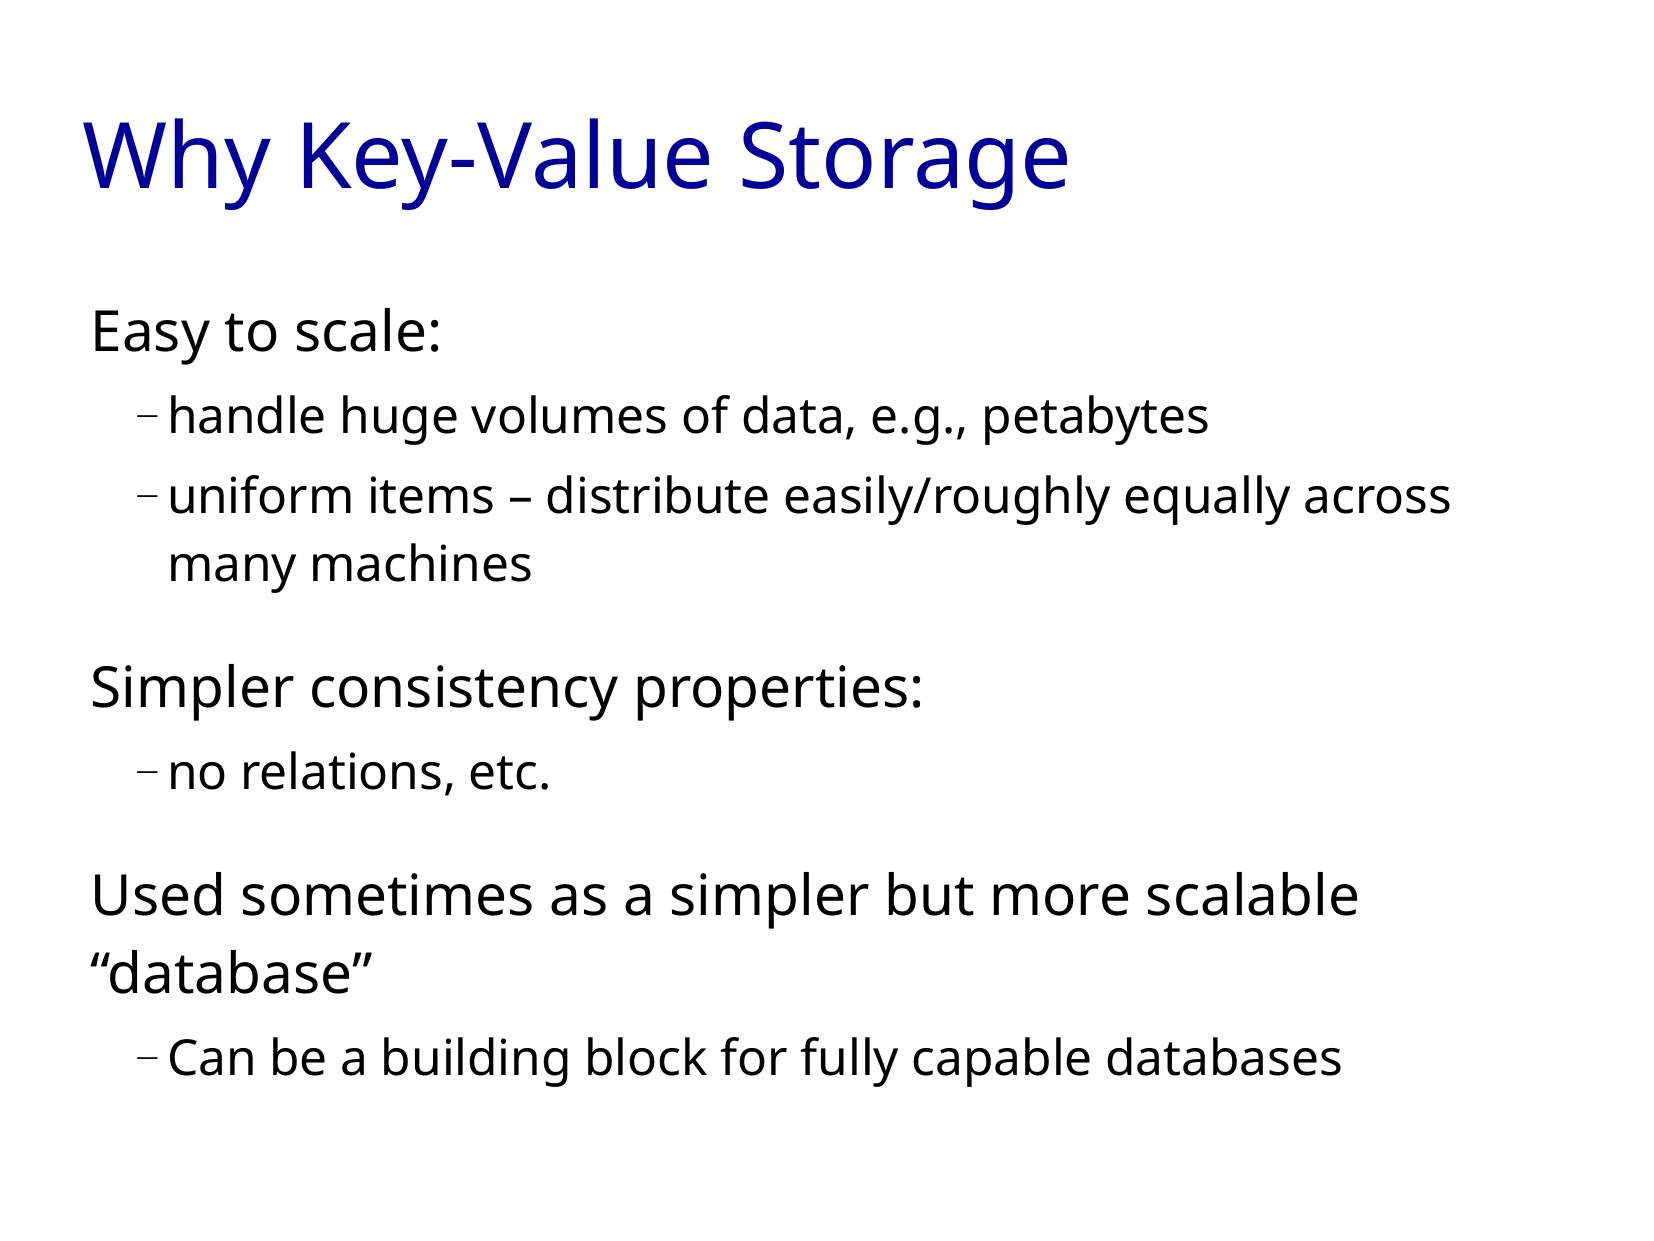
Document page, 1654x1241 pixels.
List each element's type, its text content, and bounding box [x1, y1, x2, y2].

list Easy to scale: handle huge volumes of data, e.g., petabytes uniform items – distribute easily/roughly equally across many machines Simpler consistency properties: no relations, etc. Used sometimes as a simpler but more scalable “database” Can be a building block for fully capable databases [60, 290, 1571, 1096]
title Why Key-Value Storage [82, 49, 1571, 257]
